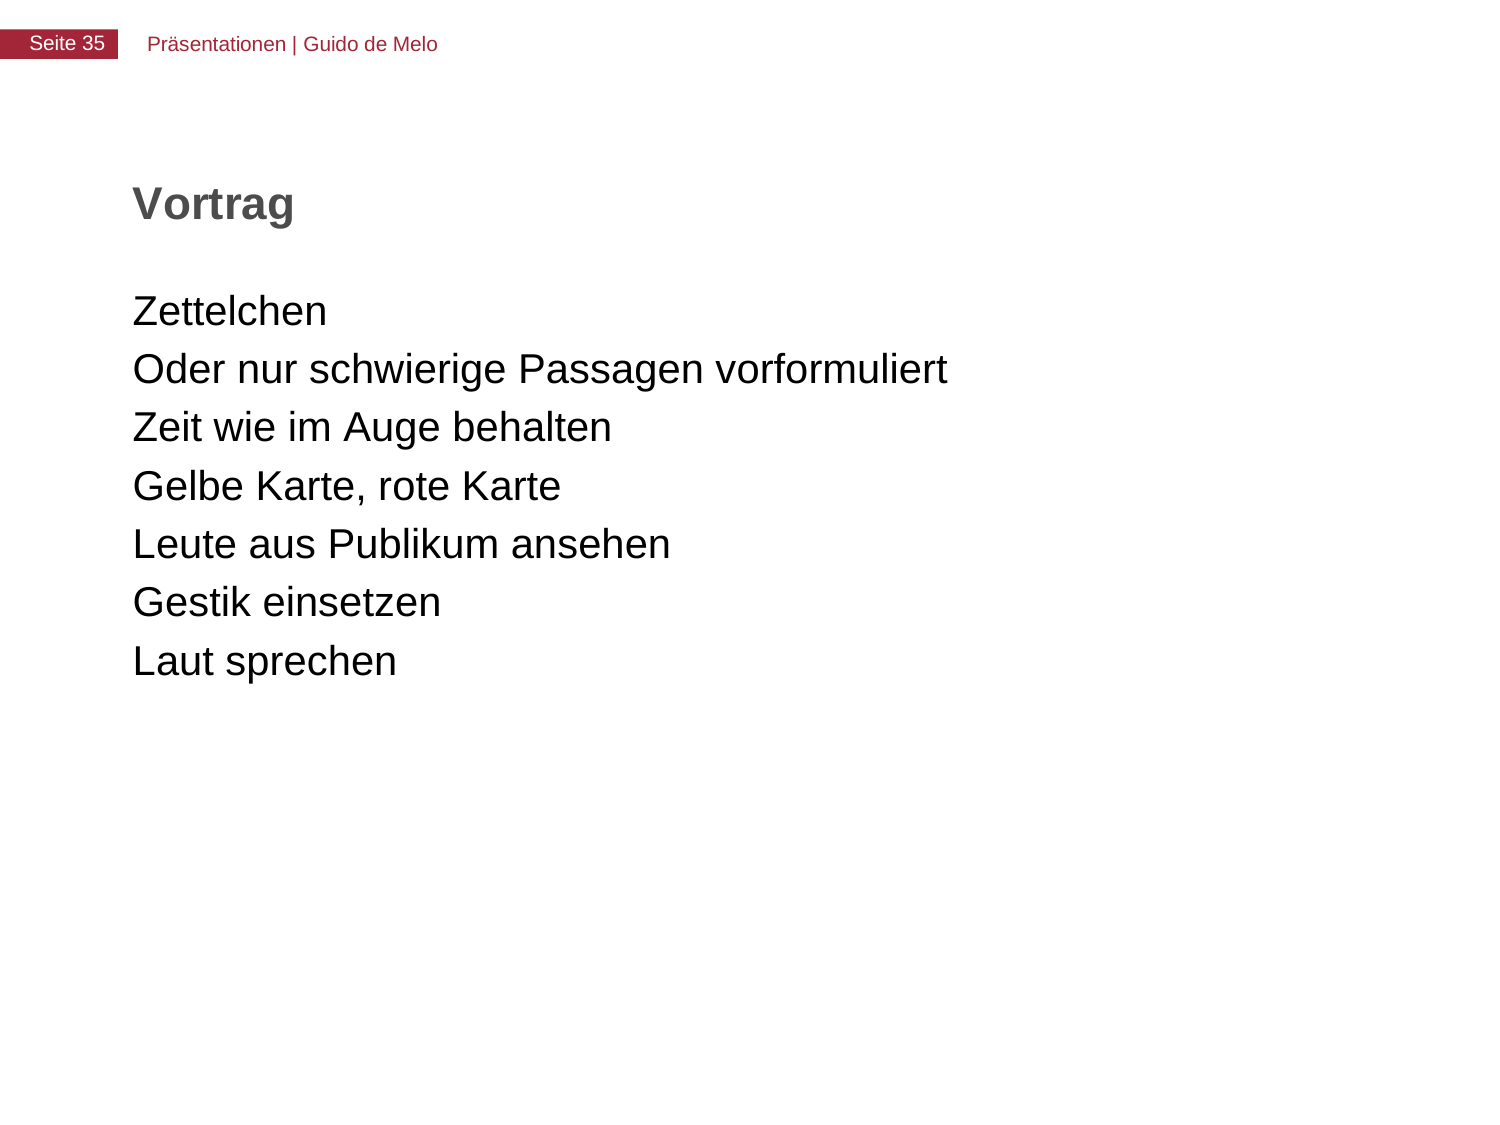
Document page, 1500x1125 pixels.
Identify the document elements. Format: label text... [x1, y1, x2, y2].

list Zettelchen Oder nur schwierige Passagen vorformuliert Zeit wie im Auge behalten Gelbe Karte, rote Karte Leute aus Publikum ansehen Gestik einsetzen Laut sprechen [132, 287, 1371, 888]
title Vortrag [132, 149, 1413, 258]
